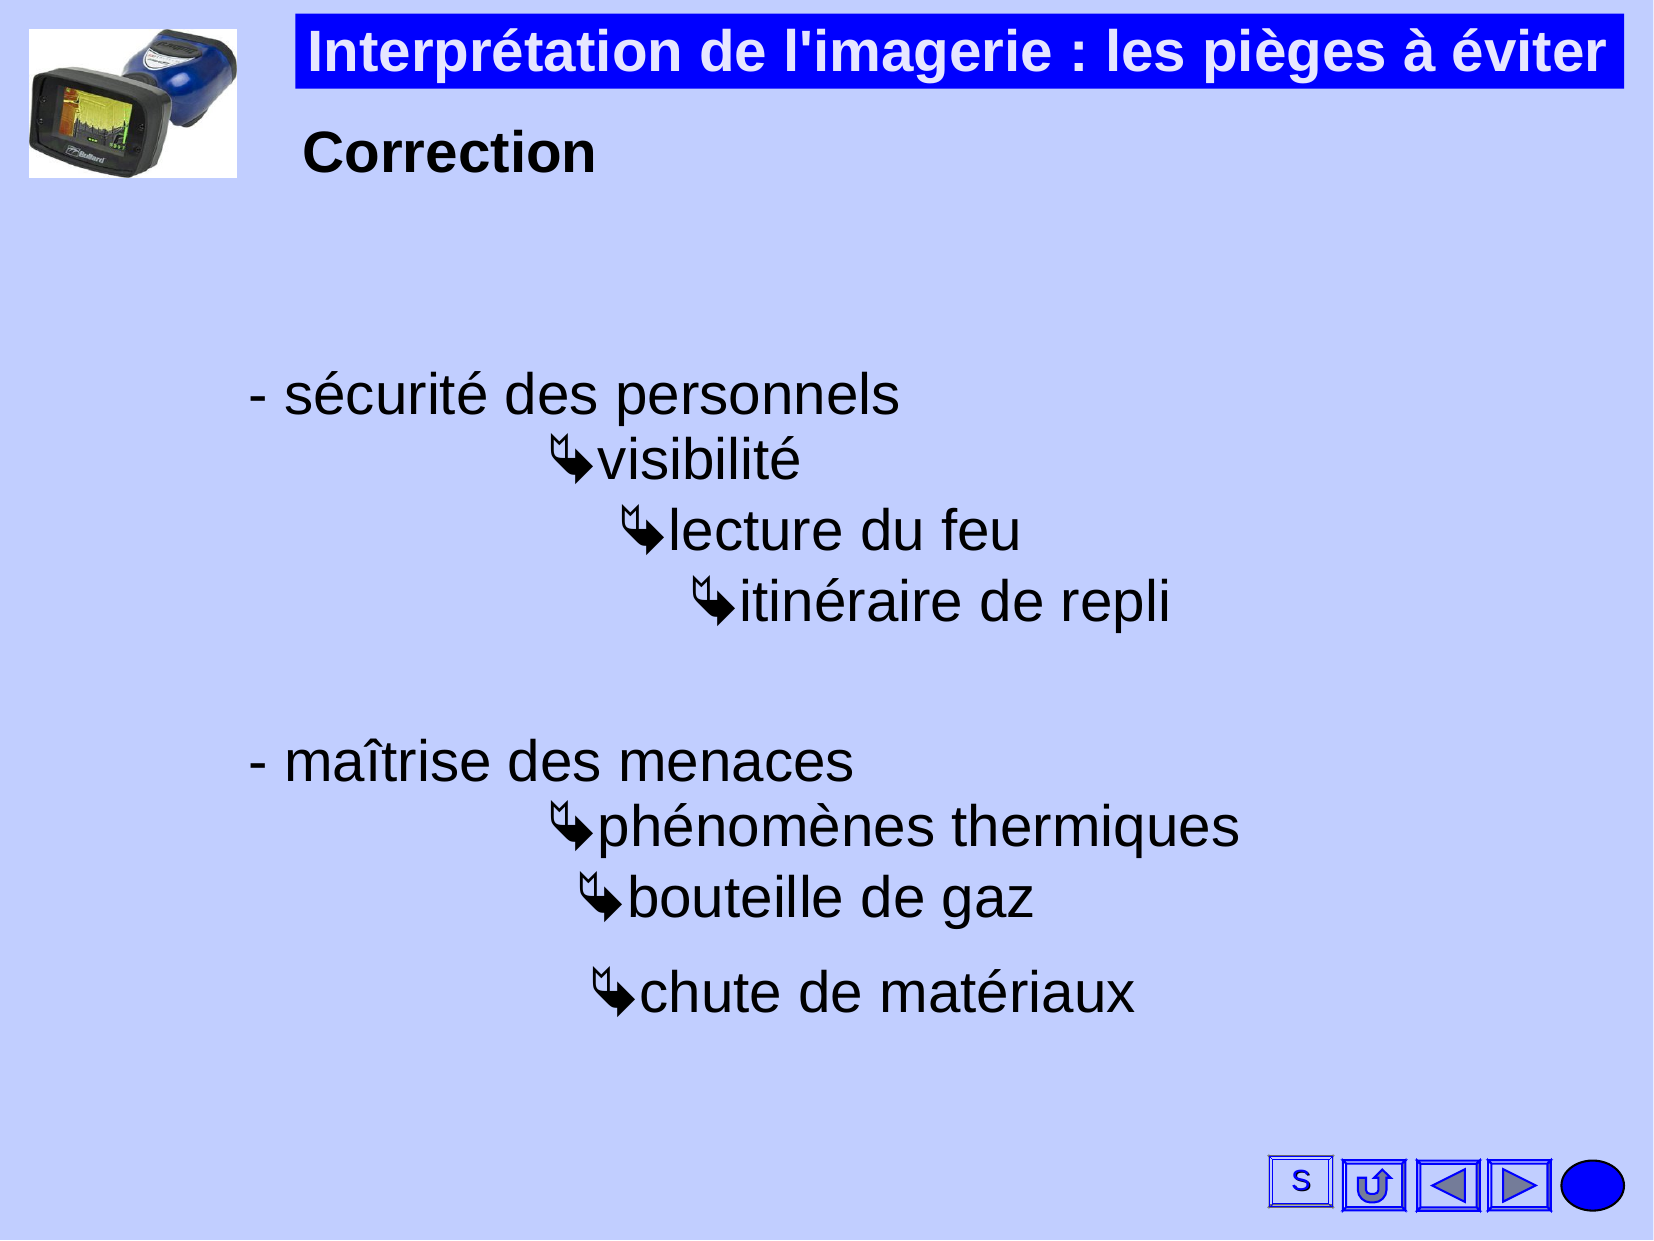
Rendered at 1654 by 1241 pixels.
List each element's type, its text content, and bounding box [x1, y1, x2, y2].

list - sécurité des personnels visibilité lecture du feu itinéraire de repli - maîtrise des menaces phénomènes thermiques bouteille de gaz chute de matériaux [177, 354, 1453, 1029]
text_box Interprétation de l'imagerie : les pièges à éviter [295, 13, 1625, 89]
picture [29, 29, 237, 178]
text_box Correction [287, 112, 613, 193]
text_box [1561, 1160, 1625, 1211]
